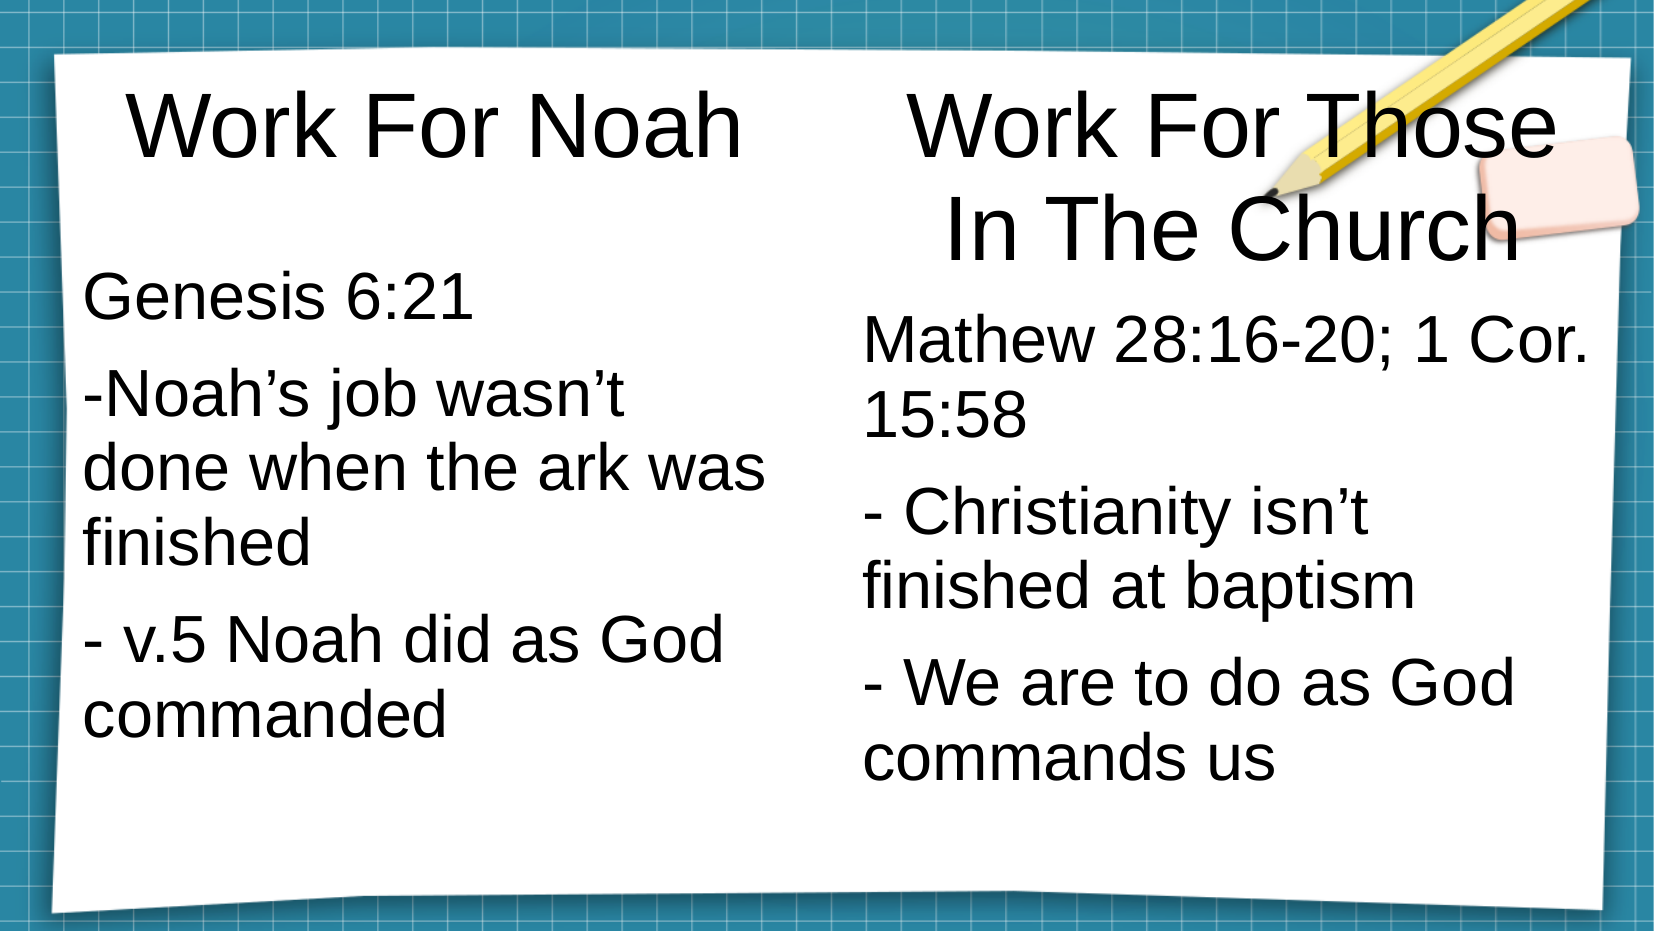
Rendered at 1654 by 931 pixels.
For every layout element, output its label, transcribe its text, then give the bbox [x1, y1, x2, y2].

list Work For Noah Genesis 6:21 -Noah’s job wasn’t done when the ark was finished - v.5 Noah did as God commanded [82, 75, 788, 863]
list Work For Those In The Church Mathew 28:16-20; 1 Cor. 15:58 - Christianity isn’t finished at baptism - We are to do as God commands us [862, 75, 1605, 901]
picture [0, 0, 1654, 931]
